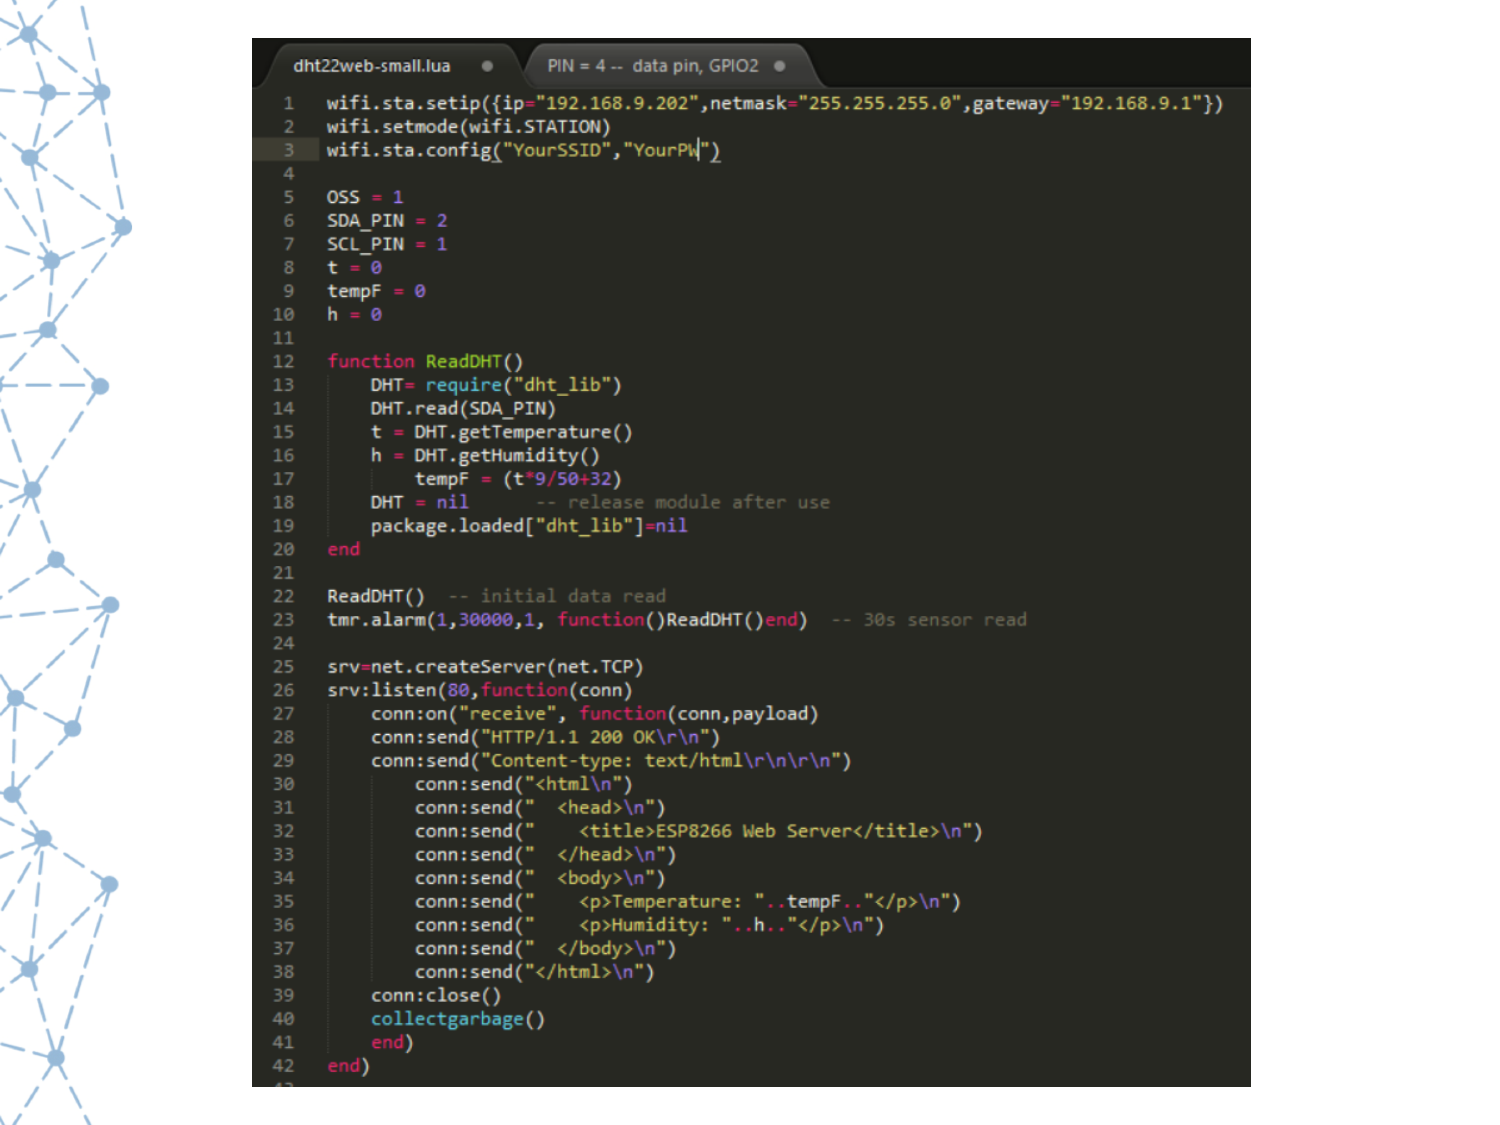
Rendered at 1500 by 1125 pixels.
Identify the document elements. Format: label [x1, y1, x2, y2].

picture [0, 0, 133, 1125]
picture [252, 38, 1251, 1087]
